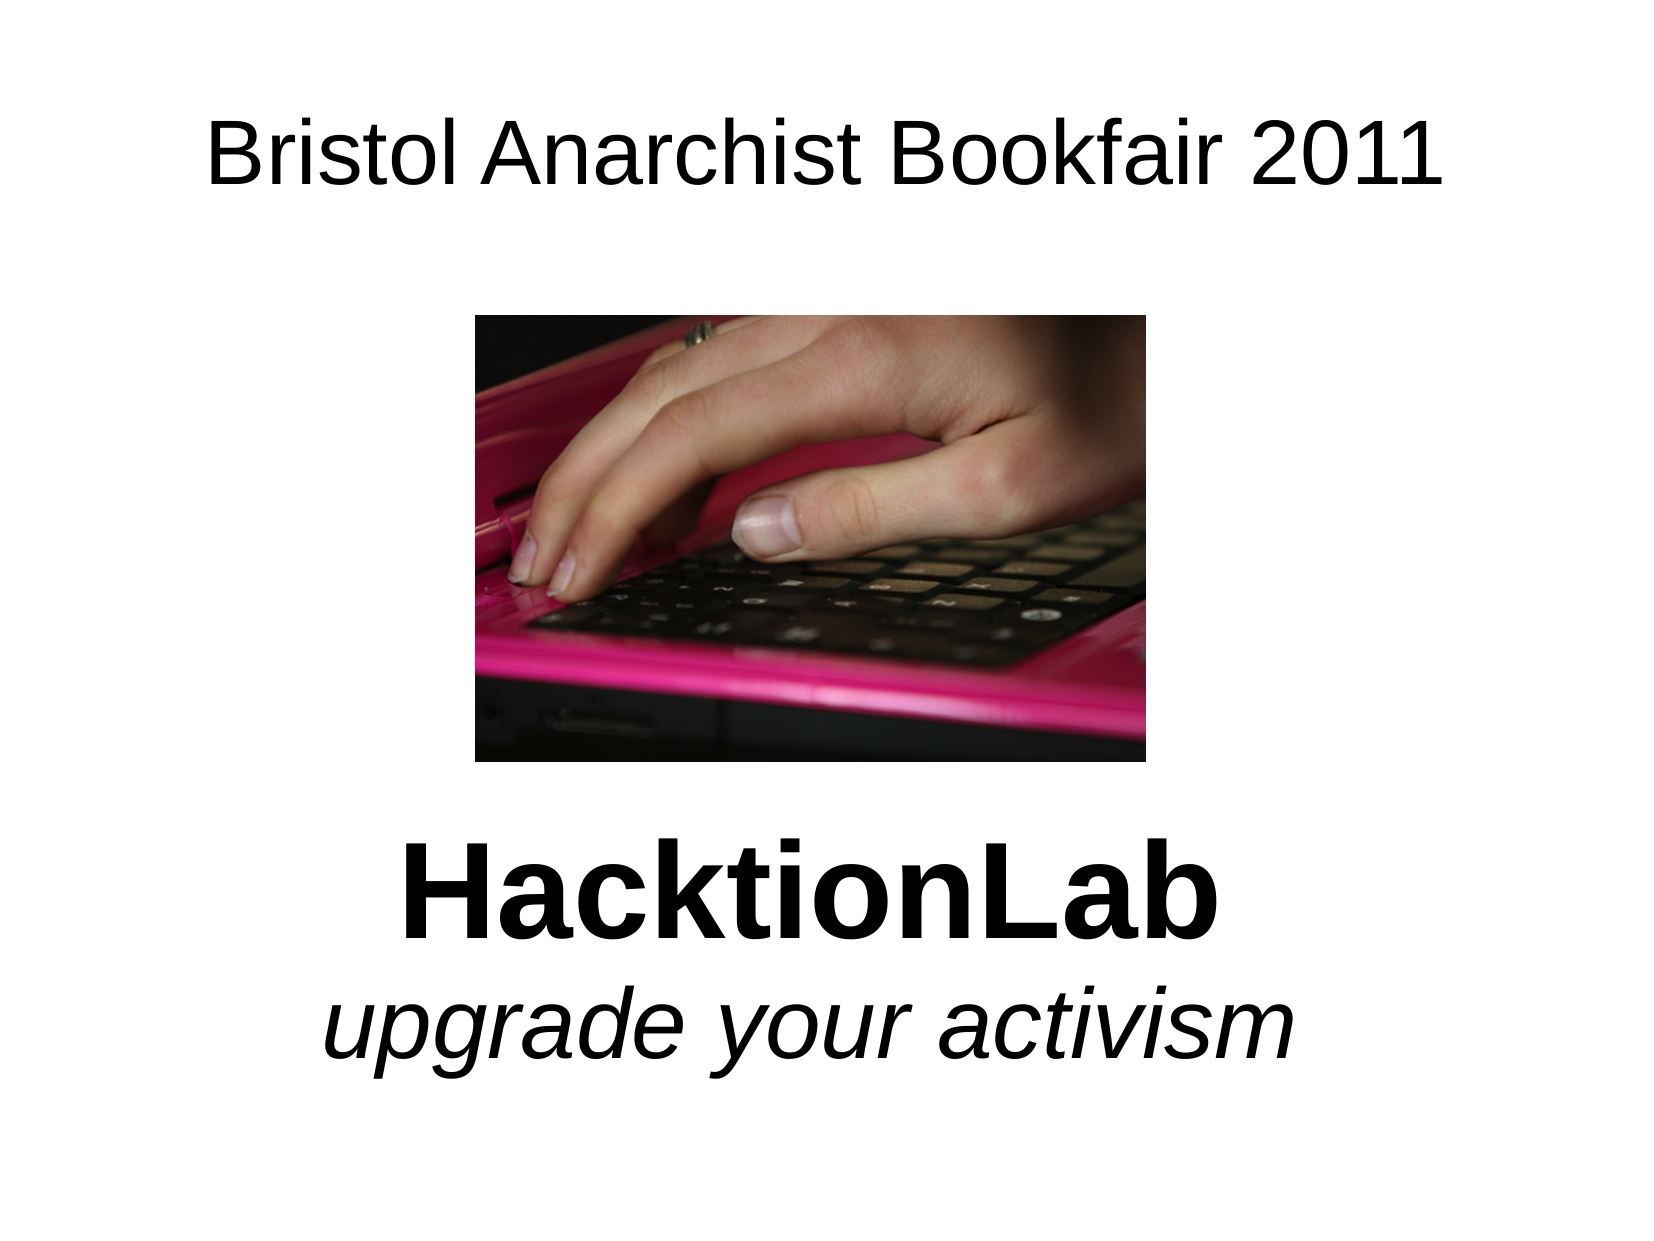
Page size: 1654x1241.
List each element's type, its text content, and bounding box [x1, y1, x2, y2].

title Bristol Anarchist Bookfair 2011 [82, 49, 1571, 257]
subtitle HacktionLab upgrade your activism [65, 313, 1555, 1133]
picture [475, 315, 1146, 762]
